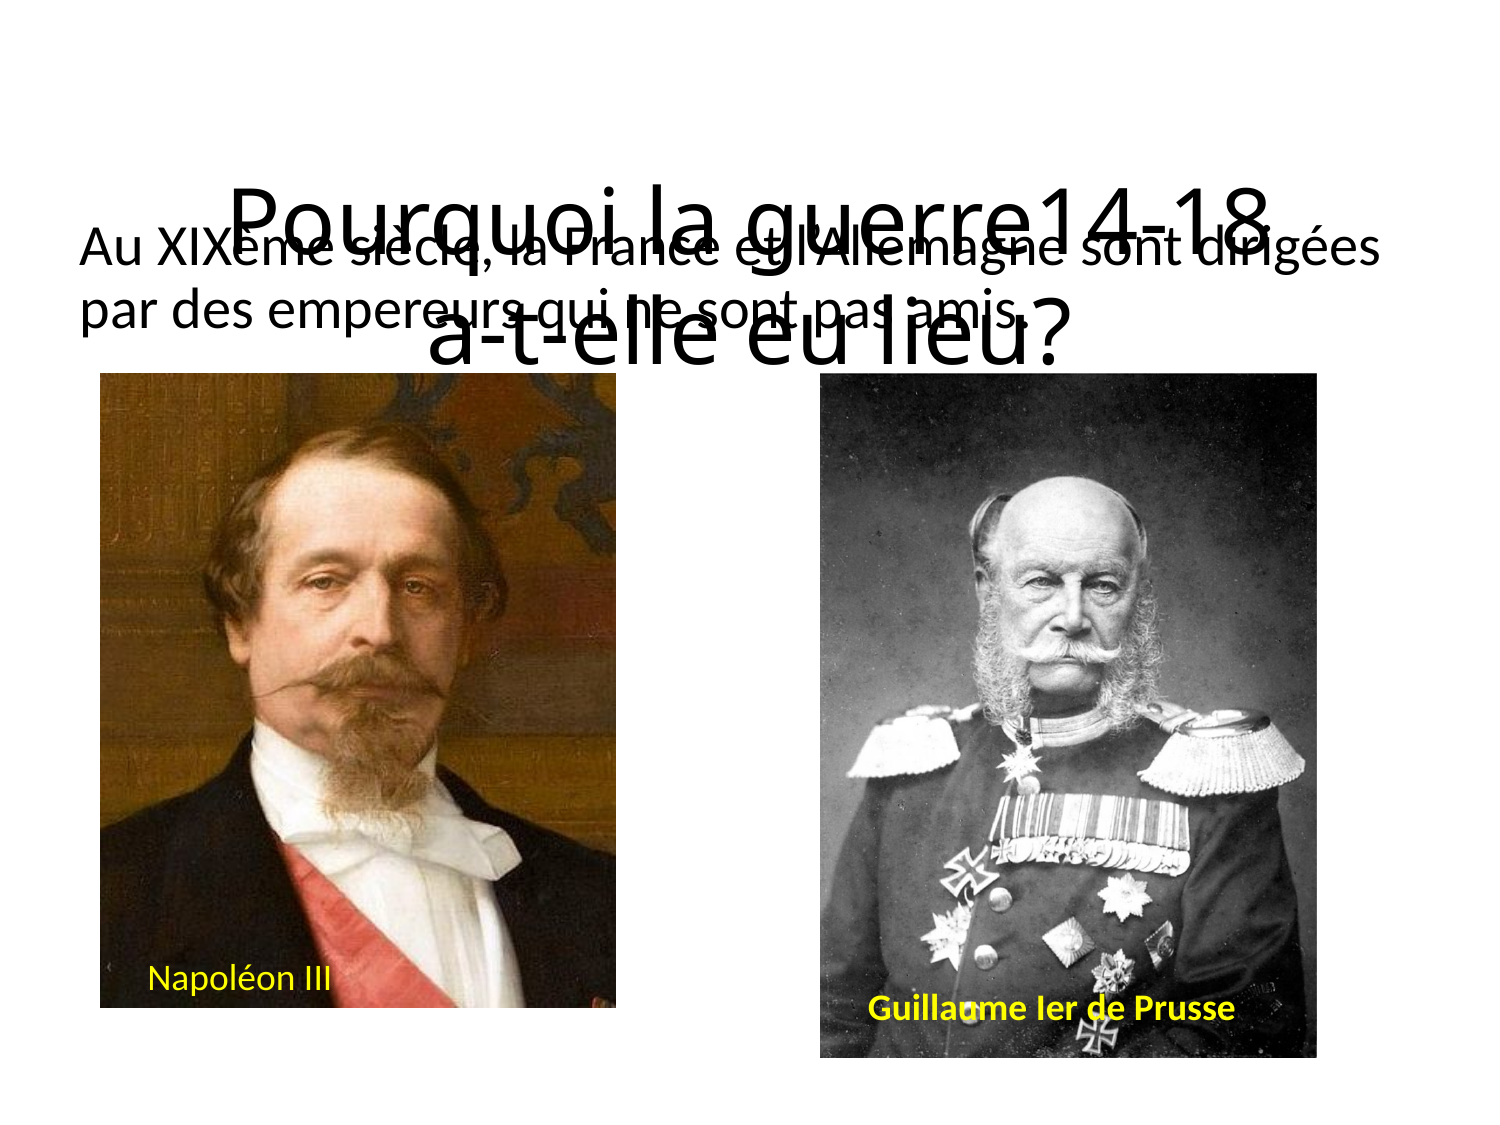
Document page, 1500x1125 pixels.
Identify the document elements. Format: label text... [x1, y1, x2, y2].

picture [820, 373, 1317, 1058]
text_box Guillaume Ier de Prusse [852, 975, 1255, 1037]
title Pourquoi la guerre14-18 a-t-elle eu lieu? [75, 45, 1426, 233]
picture [100, 373, 616, 1008]
text_box Napoléon III [132, 945, 351, 1007]
list Au XIXème siècle, la France et l’Allemagne sont dirigées par des empereurs qui ne sont pas amis. [64, 208, 1415, 1083]
